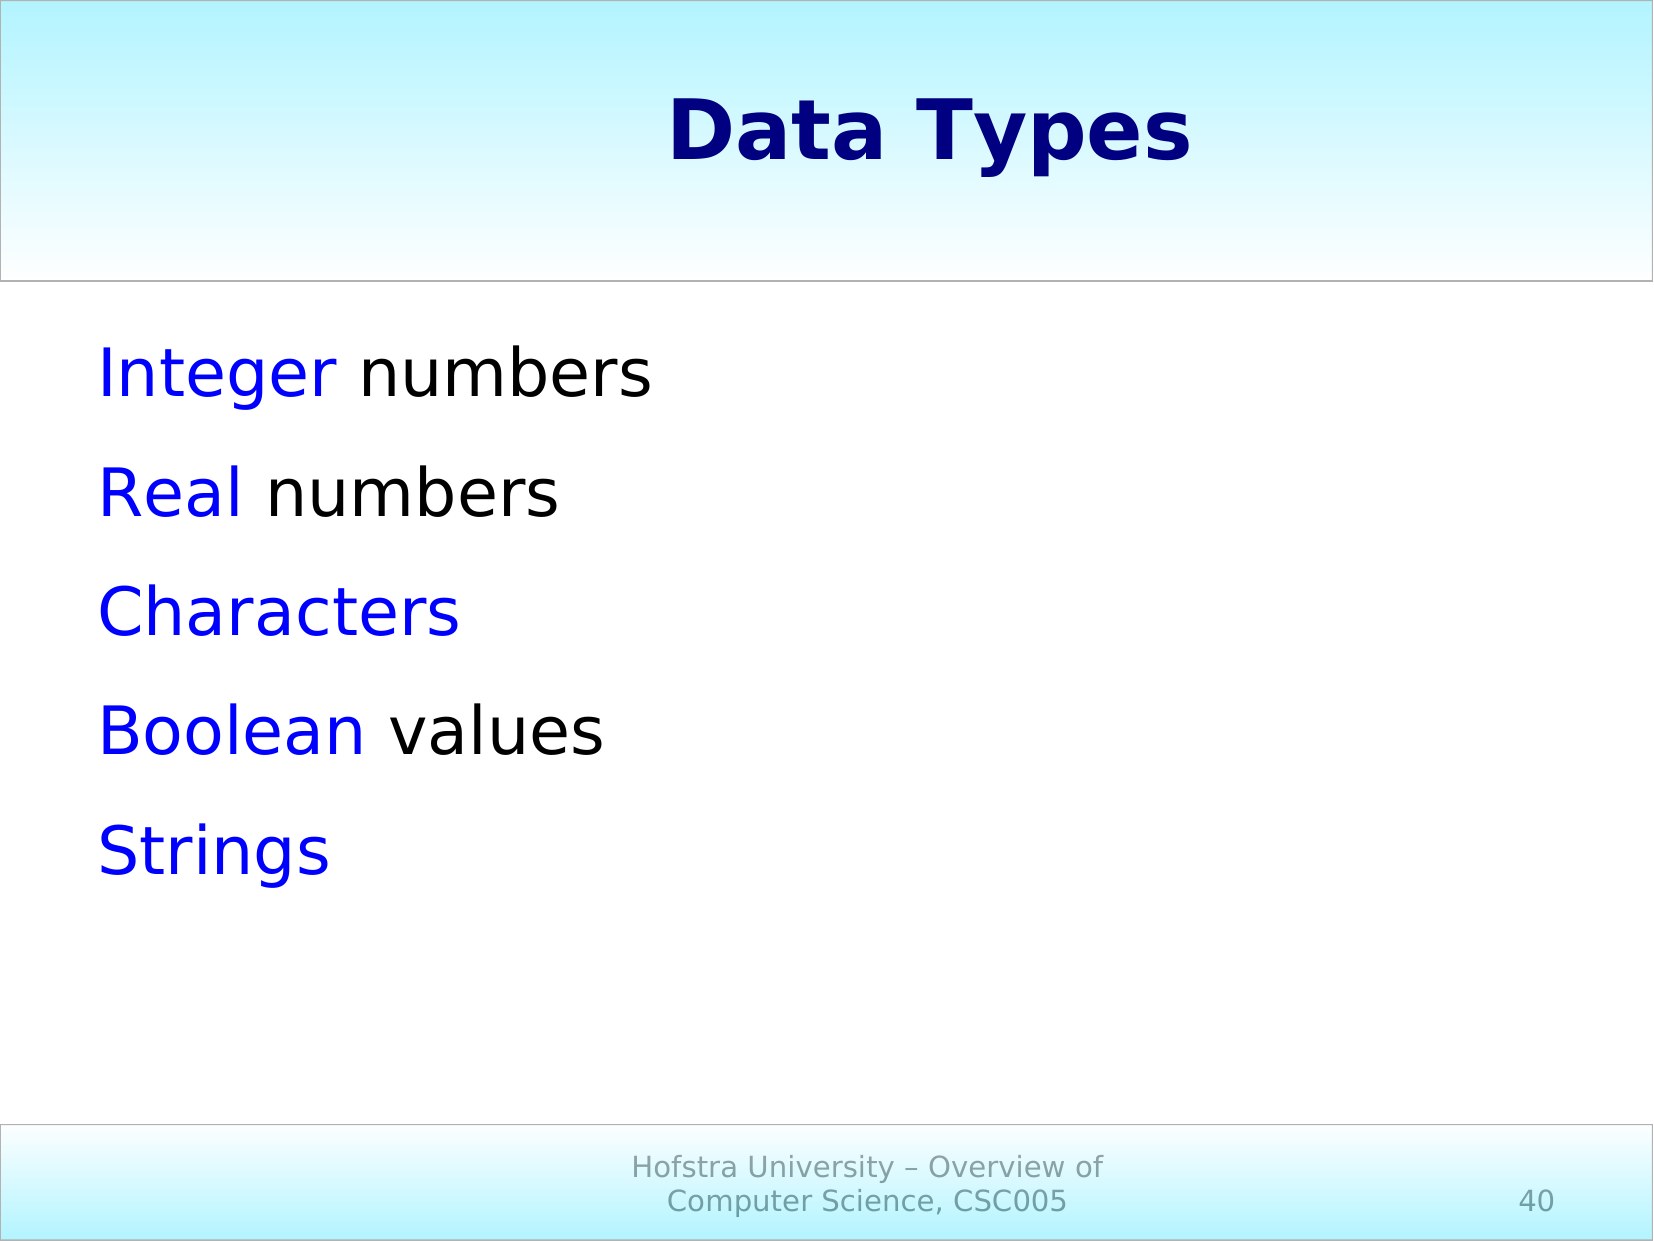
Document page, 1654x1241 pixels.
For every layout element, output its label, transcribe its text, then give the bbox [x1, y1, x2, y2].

title Data Types [247, 27, 1612, 235]
list Integer numbers Real numbers Characters Boolean values Strings [82, 326, 1571, 1064]
